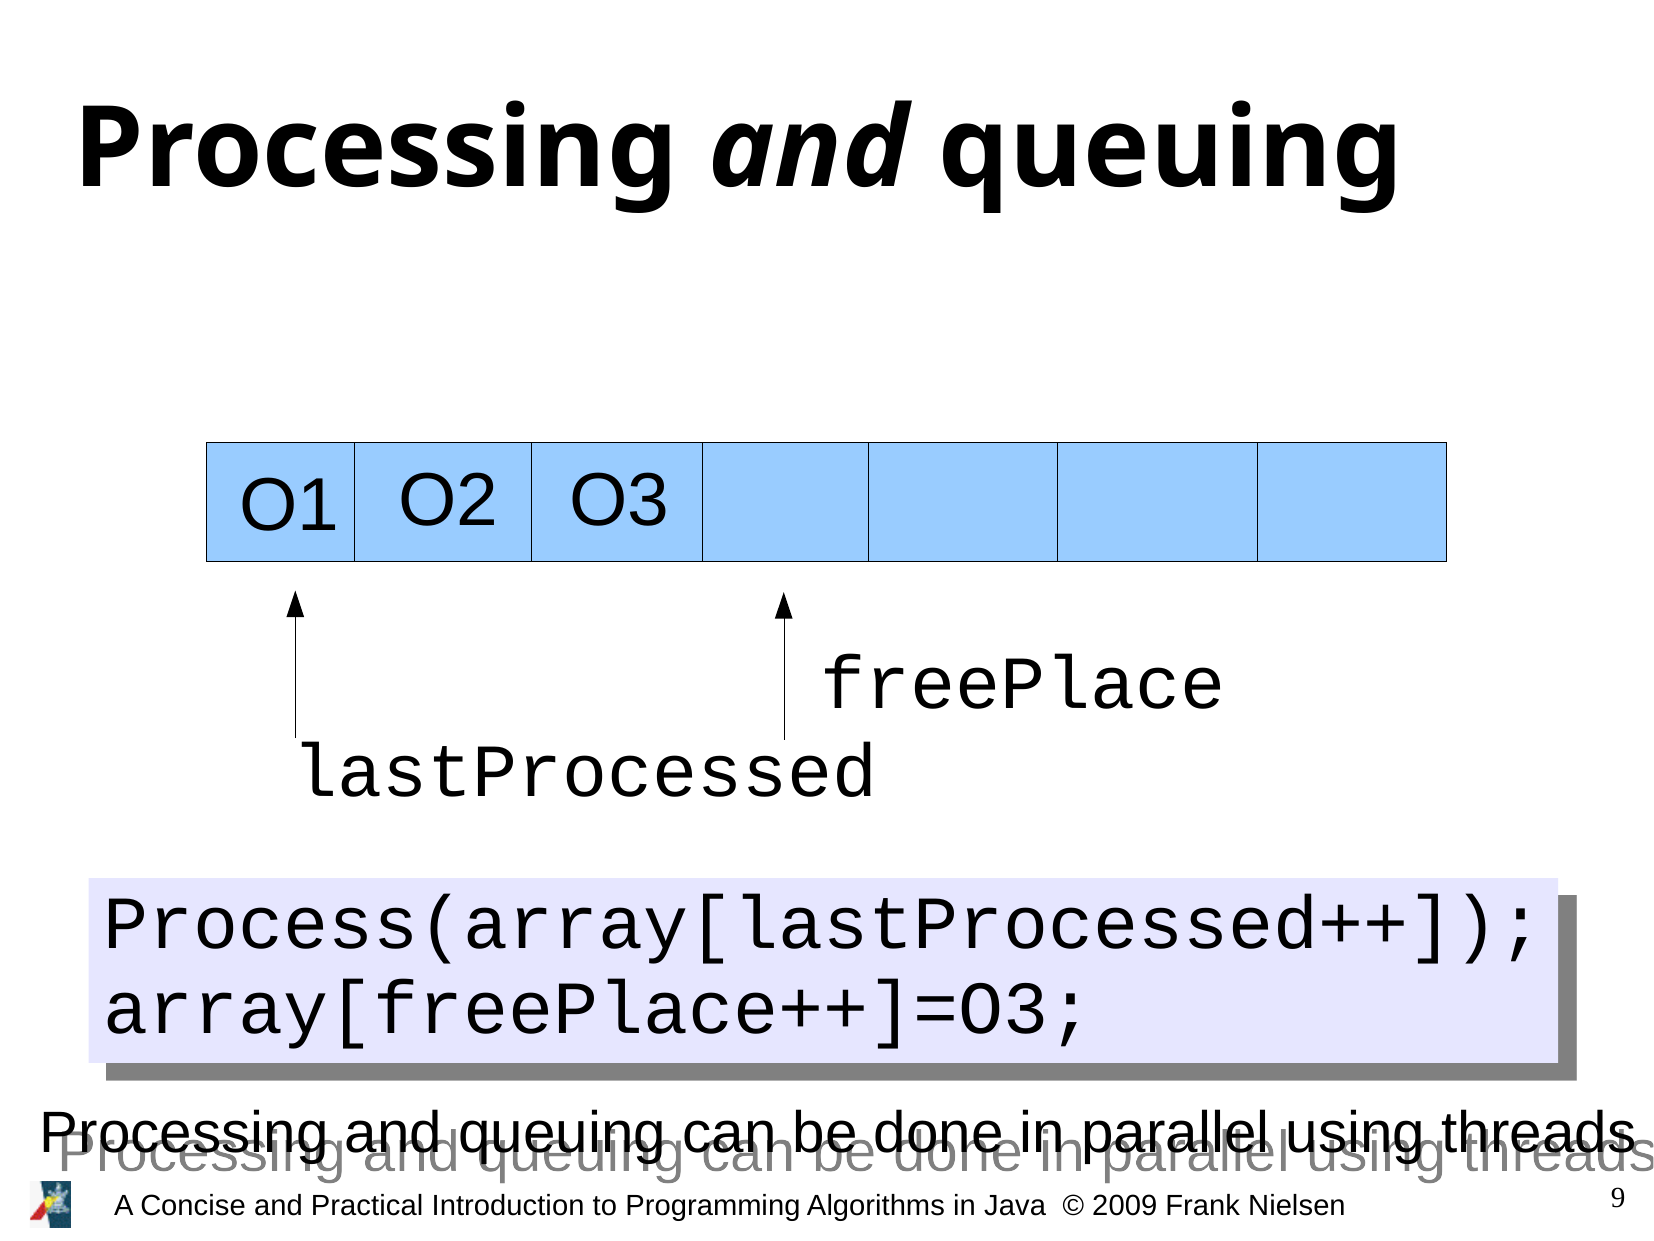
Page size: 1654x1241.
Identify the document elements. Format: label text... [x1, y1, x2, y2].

text_box [703, 442, 868, 562]
text_box O1 [224, 454, 355, 554]
text_box [355, 442, 531, 562]
text_box [869, 442, 1057, 562]
text_box [206, 442, 354, 562]
text_box O2 [383, 450, 514, 550]
text_box Processing and queuing [59, 59, 1560, 233]
text_box Processing and queuing can be done in parallel using threads [25, 1092, 1654, 1173]
text_box Process(array[lastProcessed++]); array[freePlace++]=O3; [88, 878, 1559, 1063]
text_box [532, 442, 702, 562]
text_box [1058, 442, 1257, 562]
text_box [1258, 442, 1447, 562]
text_box freePlace [805, 638, 1241, 739]
text_box lastProcessed [277, 726, 893, 827]
text_box O3 [555, 450, 685, 550]
picture [29, 1181, 71, 1228]
